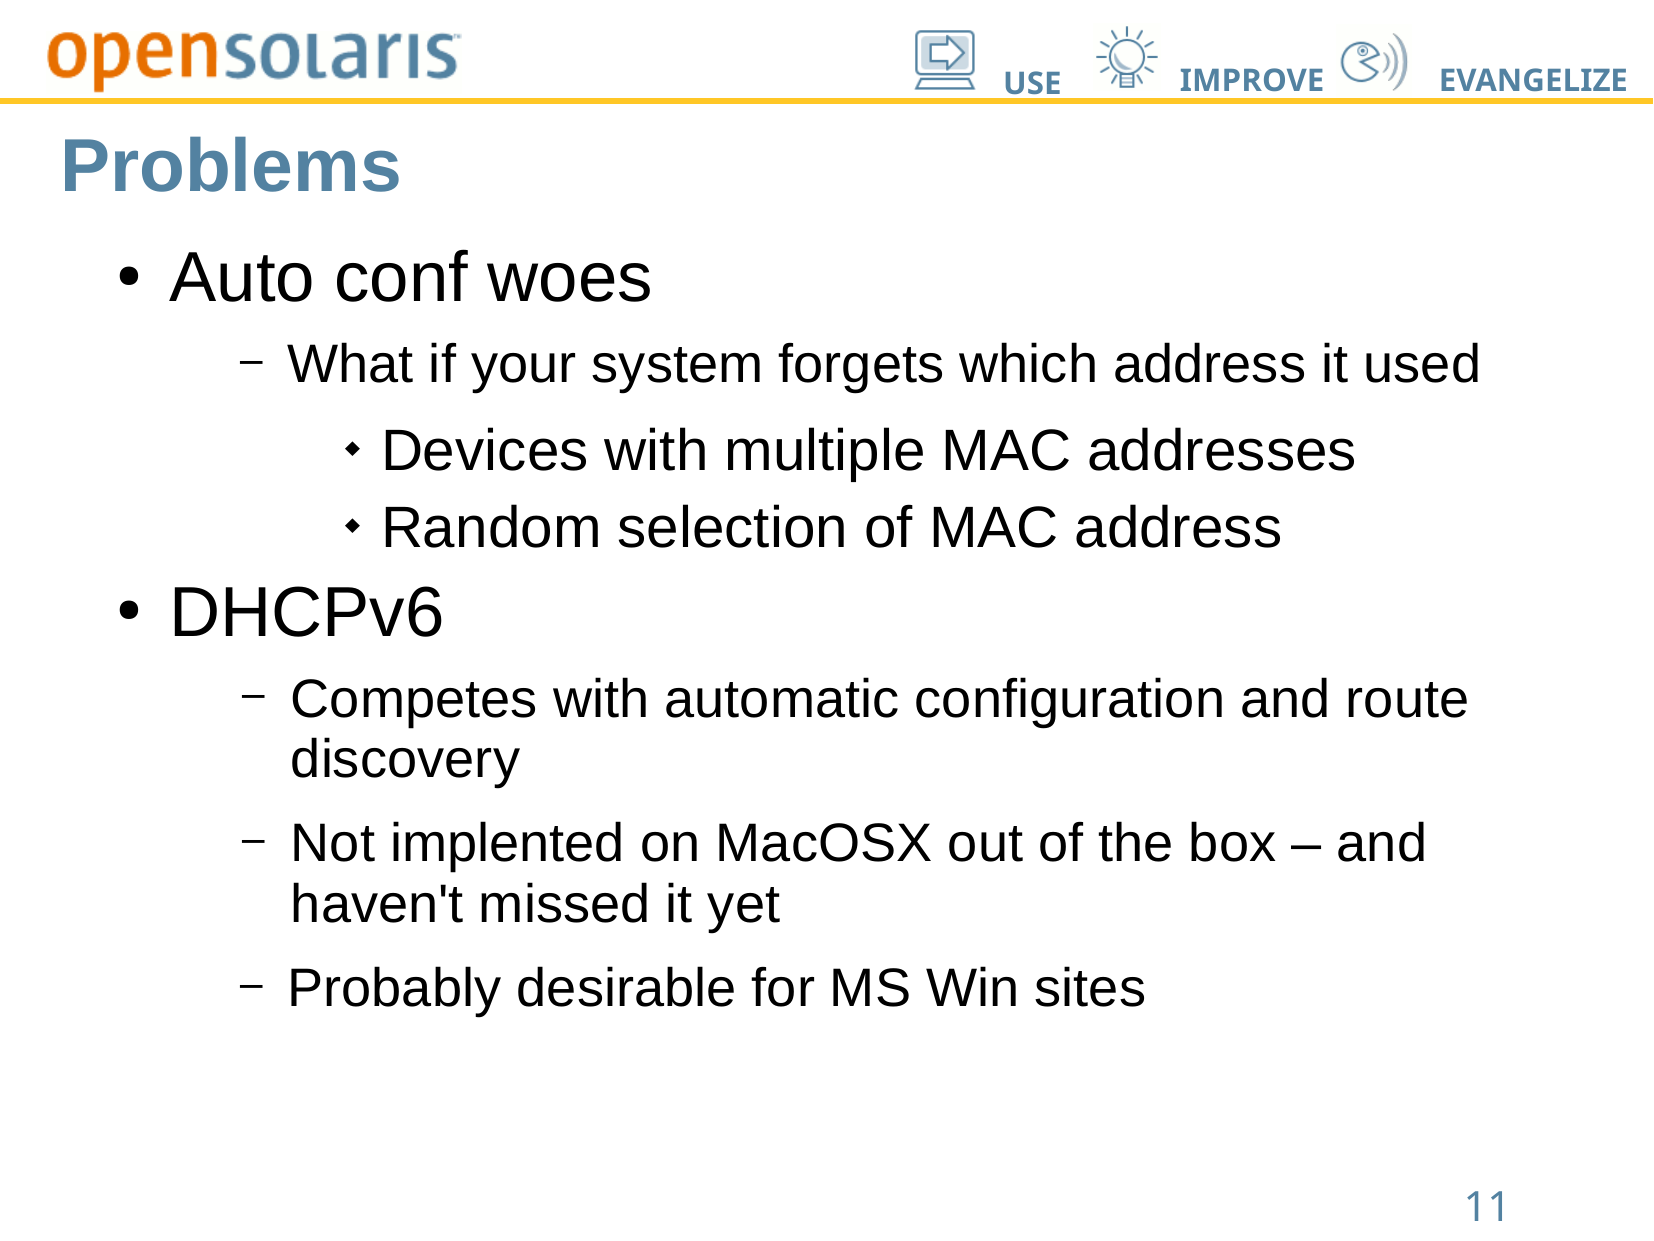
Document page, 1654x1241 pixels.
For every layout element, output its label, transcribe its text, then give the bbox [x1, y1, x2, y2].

picture [1336, 24, 1412, 98]
title Problems [60, 120, 1534, 211]
picture [46, 31, 462, 94]
picture [907, 22, 983, 98]
picture [1093, 23, 1161, 91]
list Auto conf woes What if your system forgets which address it used Devices with multiple MAC addresses Random selection of MAC address DHCPv6 Competes with automatic configuration and route discovery Not implented on MacOSX out of the box – and haven't missed it yet Probably desirable for MS Win sites [98, 237, 1556, 1151]
